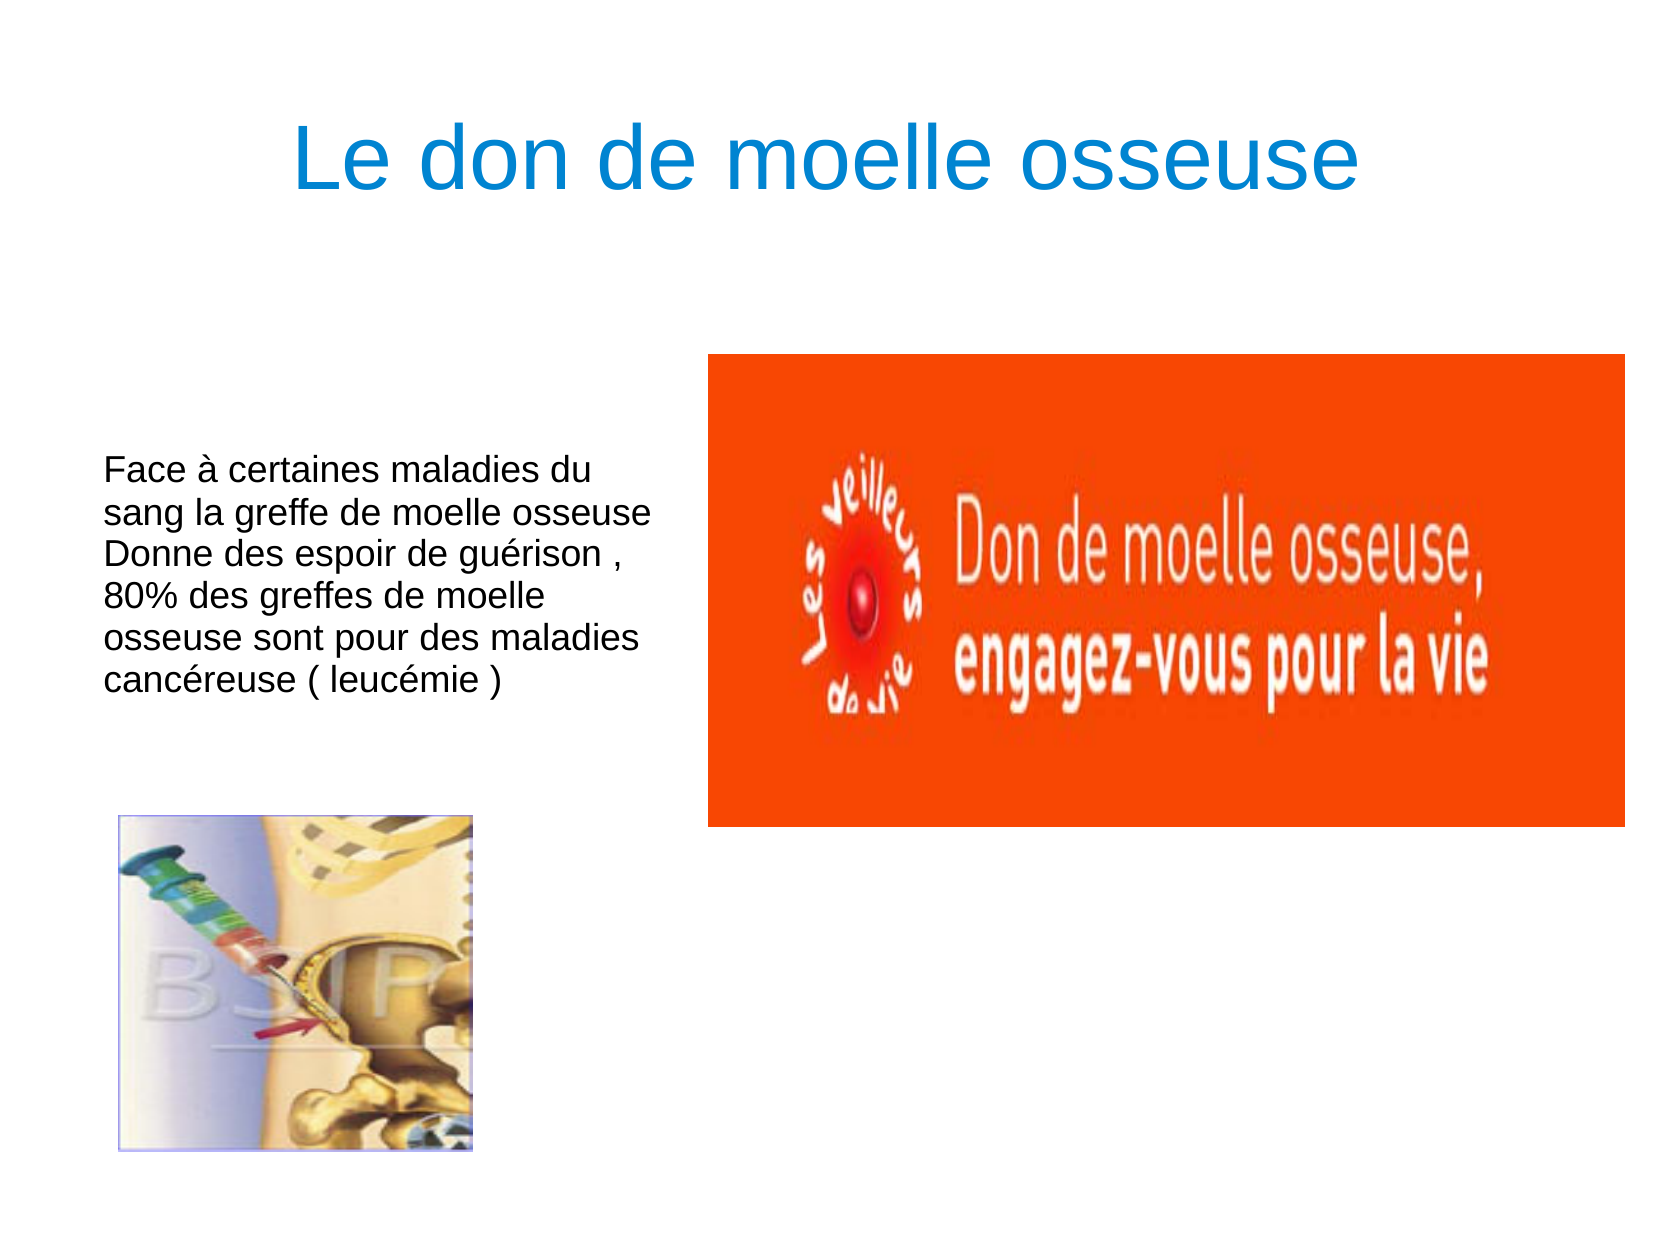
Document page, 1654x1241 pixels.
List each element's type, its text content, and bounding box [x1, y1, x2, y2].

picture [708, 354, 1625, 827]
title Le don de moelle osseuse [82, 49, 1571, 257]
picture [118, 816, 473, 1152]
text_box Face à certaines maladies du sang la greffe de moelle osseuse Donne des espoir de guérison , 80% des greffes de moelle osseuse sont pour des maladies cancéreuse ( leucémie ) [88, 441, 680, 709]
